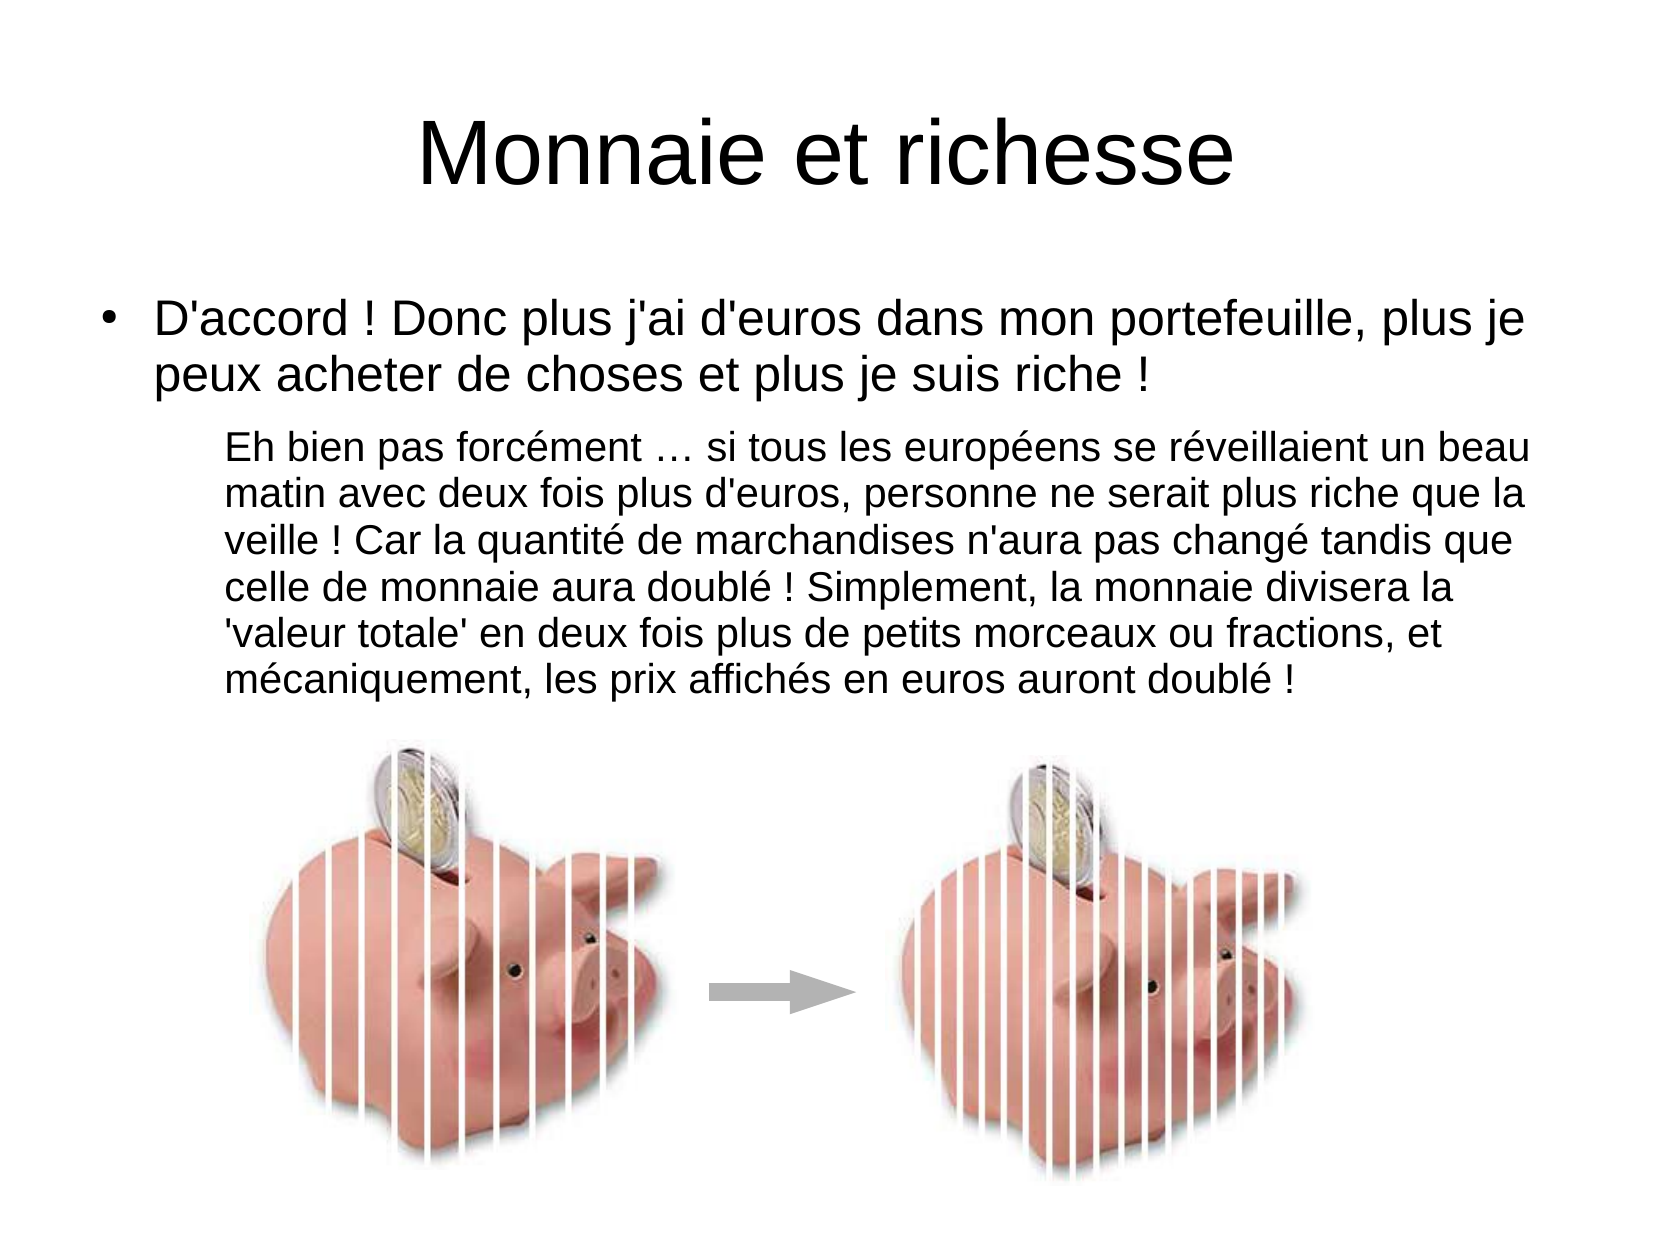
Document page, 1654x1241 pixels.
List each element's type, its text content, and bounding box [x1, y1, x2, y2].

list D'accord ! Donc plus j'ai d'euros dans mon portefeuille, plus je peux acheter de choses et plus je suis riche ! Eh bien pas forcément … si tous les européens se réveillaient un beau matin avec deux fois plus d'euros, personne ne serait plus riche que la veille ! Car la quantité de marchandises n'aura pas changé tandis que celle de monnaie aura doublé ! Simplement, la monnaie divisera la 'valeur totale' en deux fois plus de petits morceaux ou fractions, et mécaniquement, les prix affichés en euros auront doublé ! [82, 290, 1571, 1137]
picture [885, 755, 1316, 1186]
title Monnaie et richesse [82, 56, 1571, 250]
picture [249, 739, 680, 1170]
